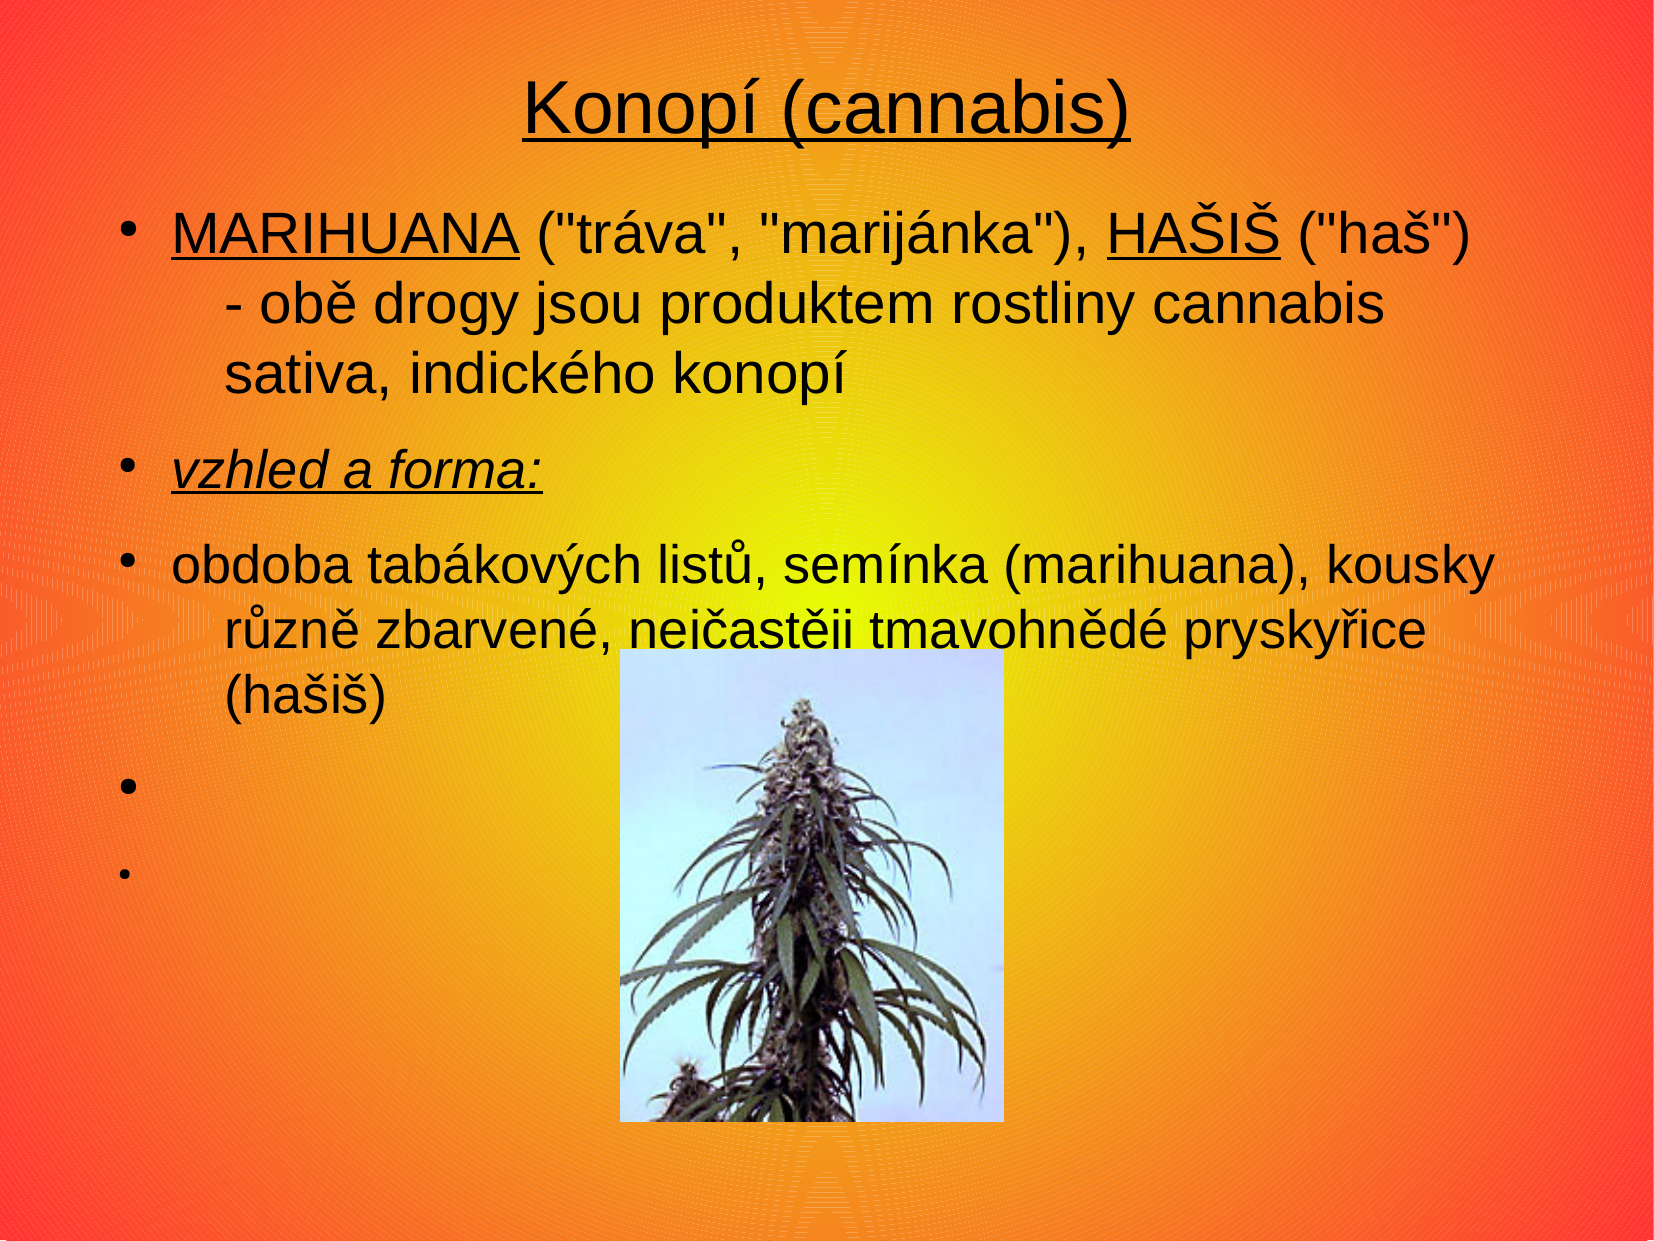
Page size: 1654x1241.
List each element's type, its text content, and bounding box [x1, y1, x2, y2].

list MARIHUANA ("tráva", "marijánka"), HAŠIŠ ("haš") - obě drogy jsou produktem rostliny cannabis sativa, indického konopí vzhled a forma: obdoba tabákových listů, semínka (marihuana), kousky různě zbarvené, nejčastěji tmavohnědé pryskyřice (hašiš) [82, 195, 1571, 1014]
title Konopí (cannabis) [82, 0, 1571, 195]
picture [620, 649, 1004, 1123]
